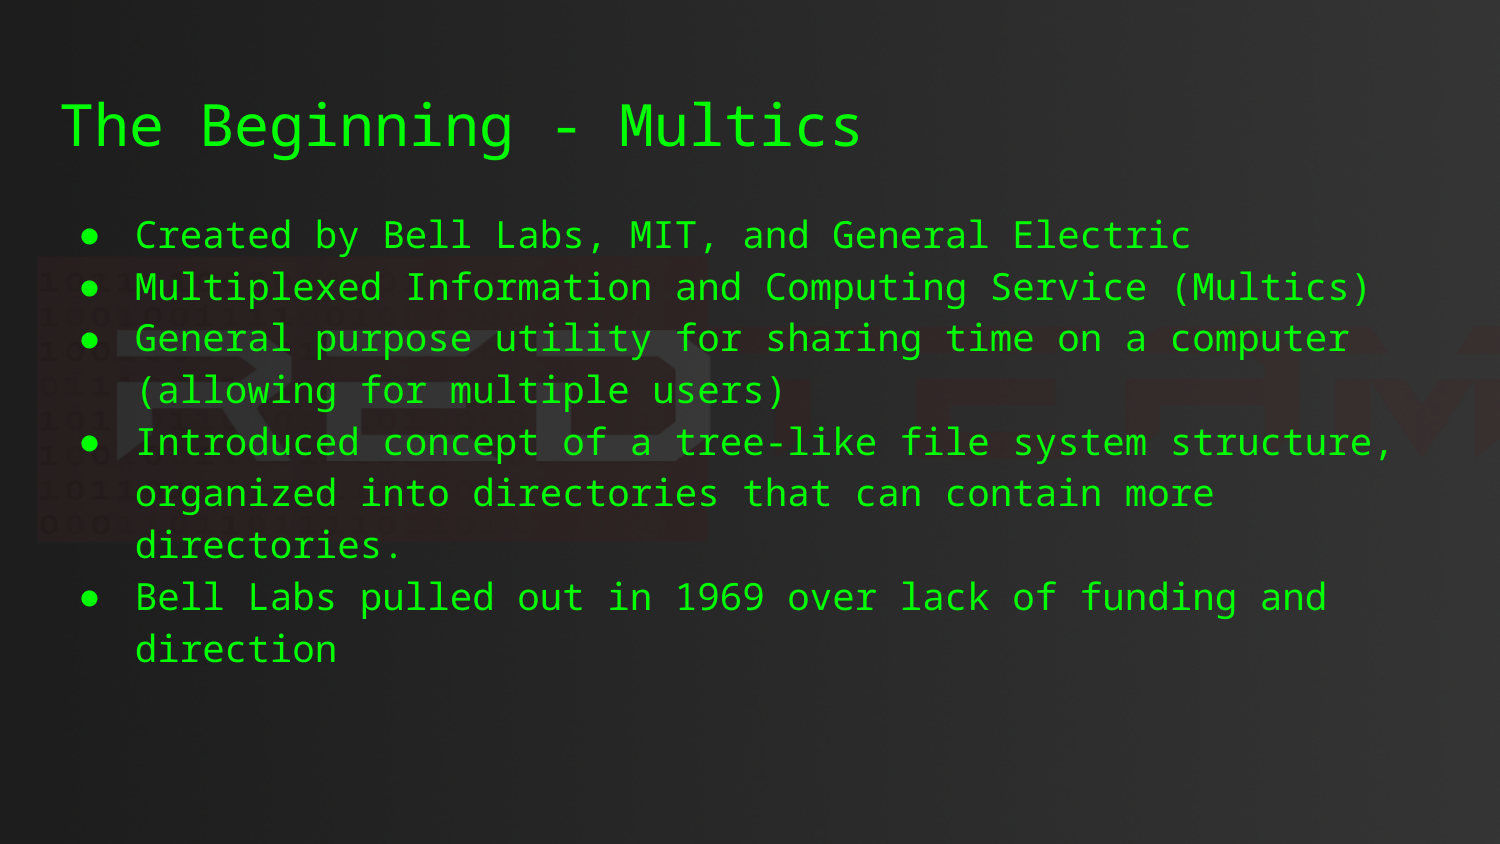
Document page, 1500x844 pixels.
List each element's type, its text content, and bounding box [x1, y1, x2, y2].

list Created by Bell Labs, MIT, and General Electric Multiplexed Information and Computing Service (Multics) General purpose utility for sharing time on a computer (allowing for multiple users) Introduced concept of a tree-like file system structure, organized into directories that can contain more directories. Bell Labs pulled out in 1969 over lack of funding and direction [44, 189, 1443, 750]
picture [0, 0, 1500, 844]
title The Beginning - Multics [44, 72, 1443, 167]
